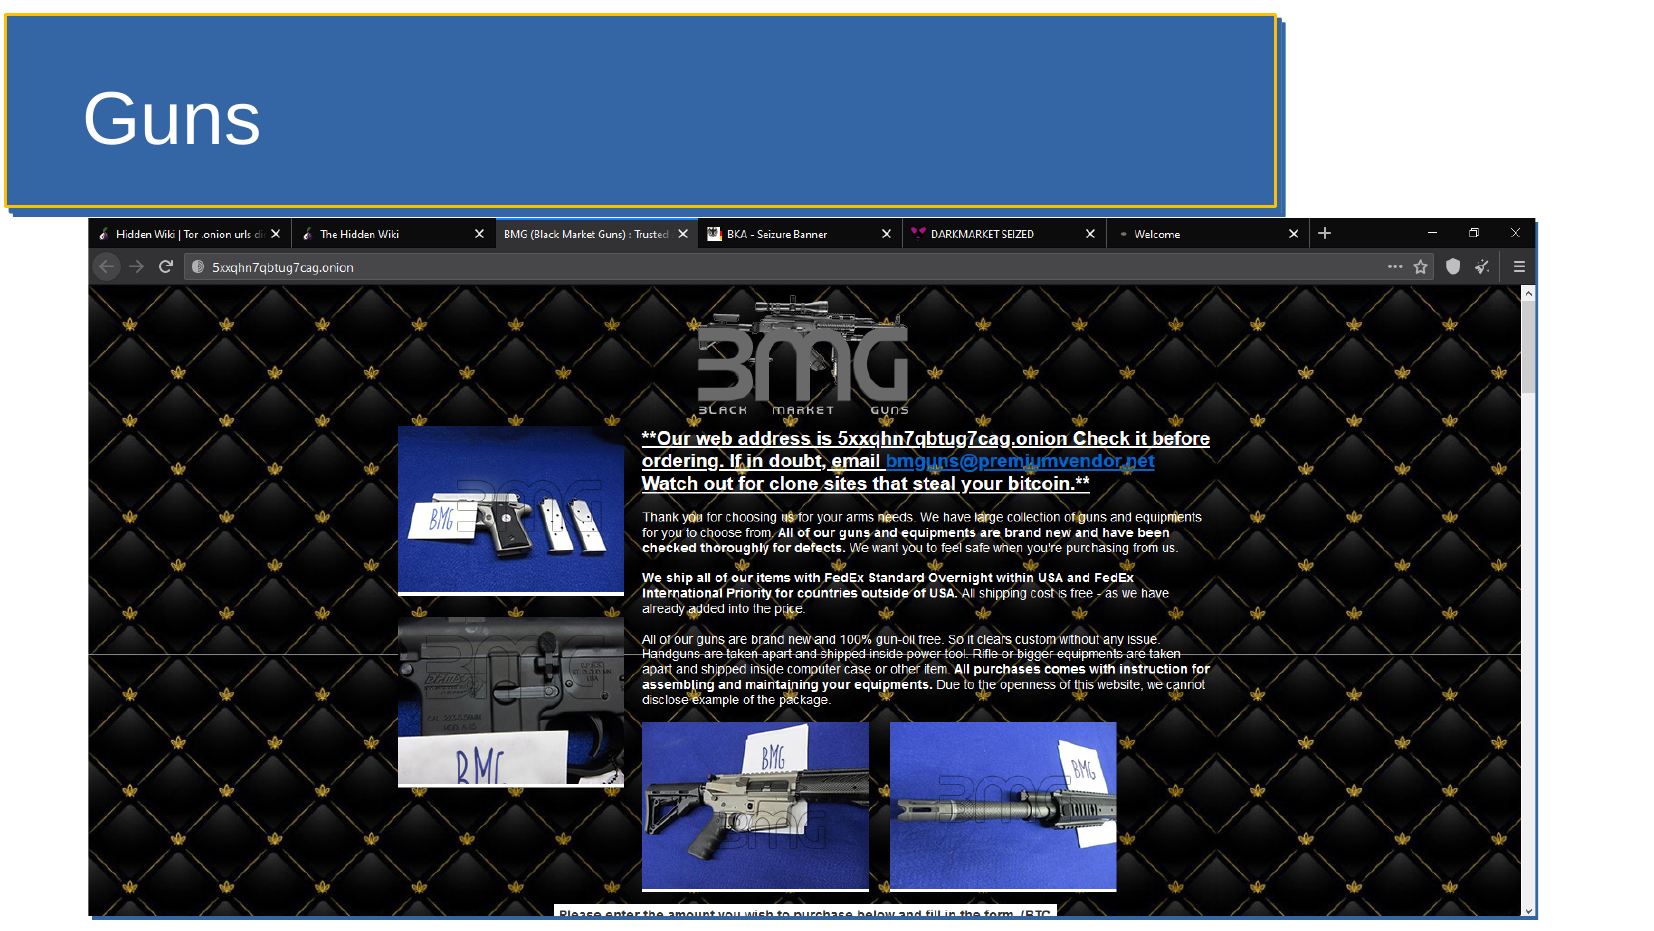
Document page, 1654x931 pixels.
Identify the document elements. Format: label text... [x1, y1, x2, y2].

title Guns [82, 44, 1235, 192]
picture [88, 218, 1536, 916]
